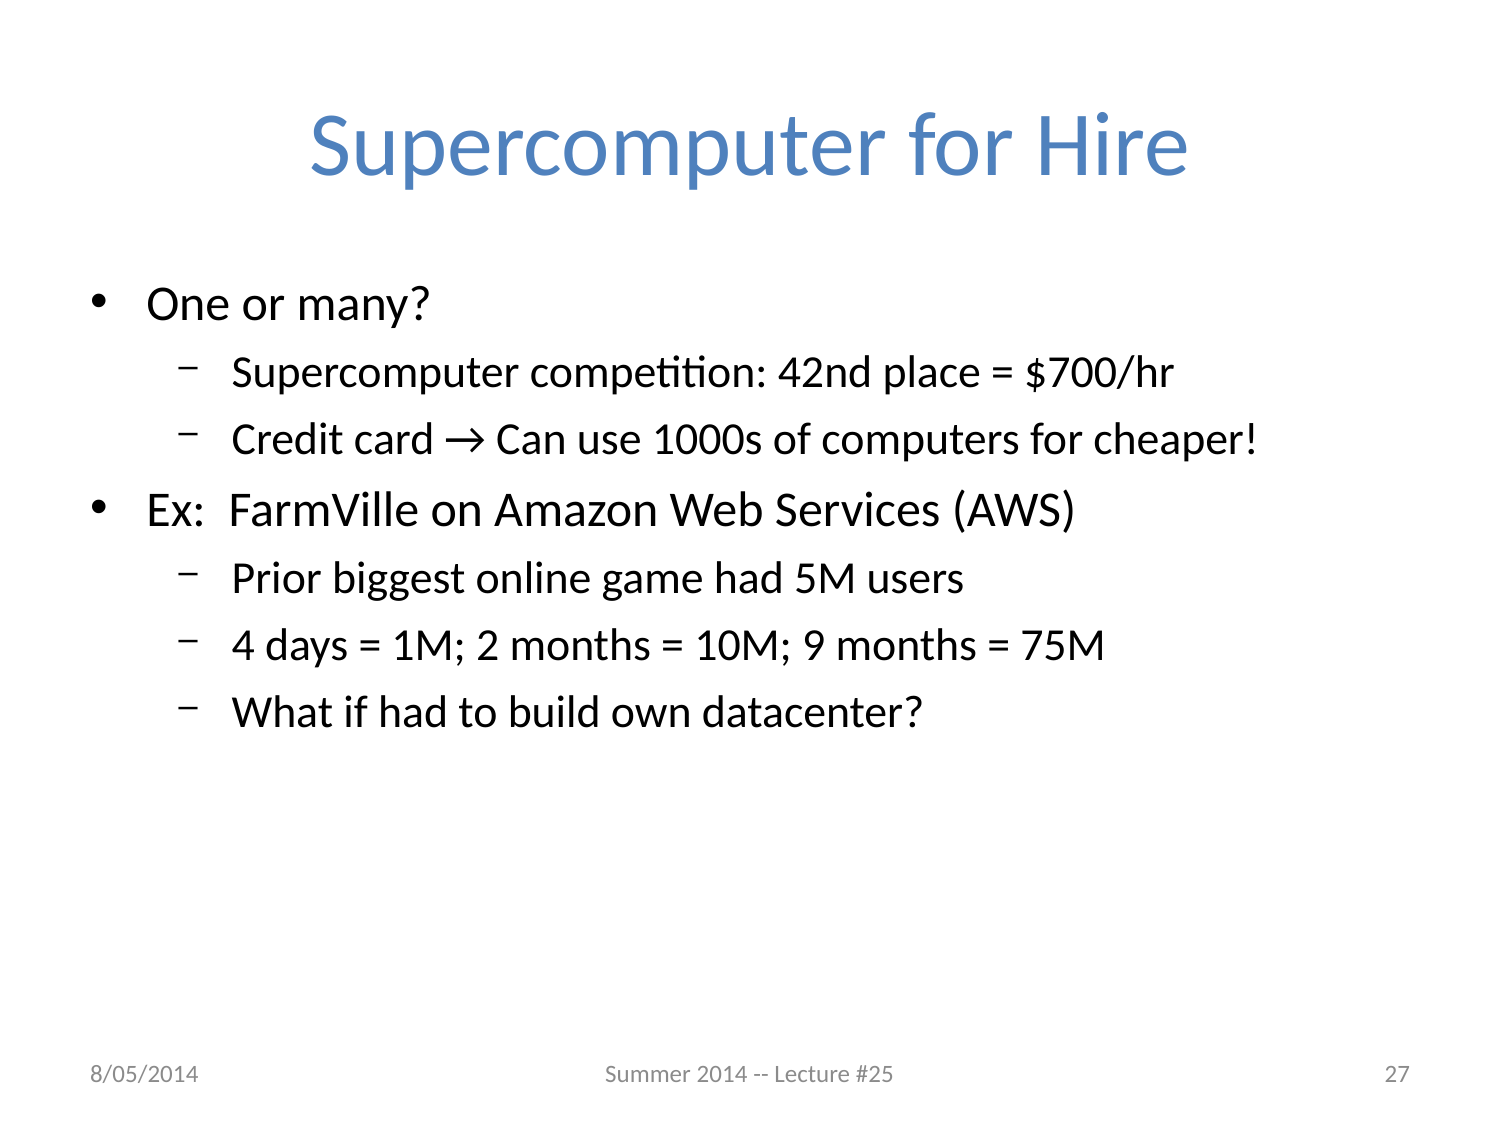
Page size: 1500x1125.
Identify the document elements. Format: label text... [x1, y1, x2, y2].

list One or many? Supercomputer competition: 42nd place = $700/hr Credit card → Can use 1000s of computers for cheaper! Ex: FarmVille on Amazon Web Services (AWS) Prior biggest online game had 5M users 4 days = 1M; 2 months = 10M; 9 months = 75M What if had to build own datacenter? [75, 262, 1425, 1073]
slide_number <number> [1074, 1042, 1425, 1103]
slide_number 8/05/2014 [75, 1042, 425, 1103]
title Supercomputer for Hire [75, 45, 1425, 233]
footer Summer 2014 -- Lecture #25 [512, 1042, 988, 1103]
